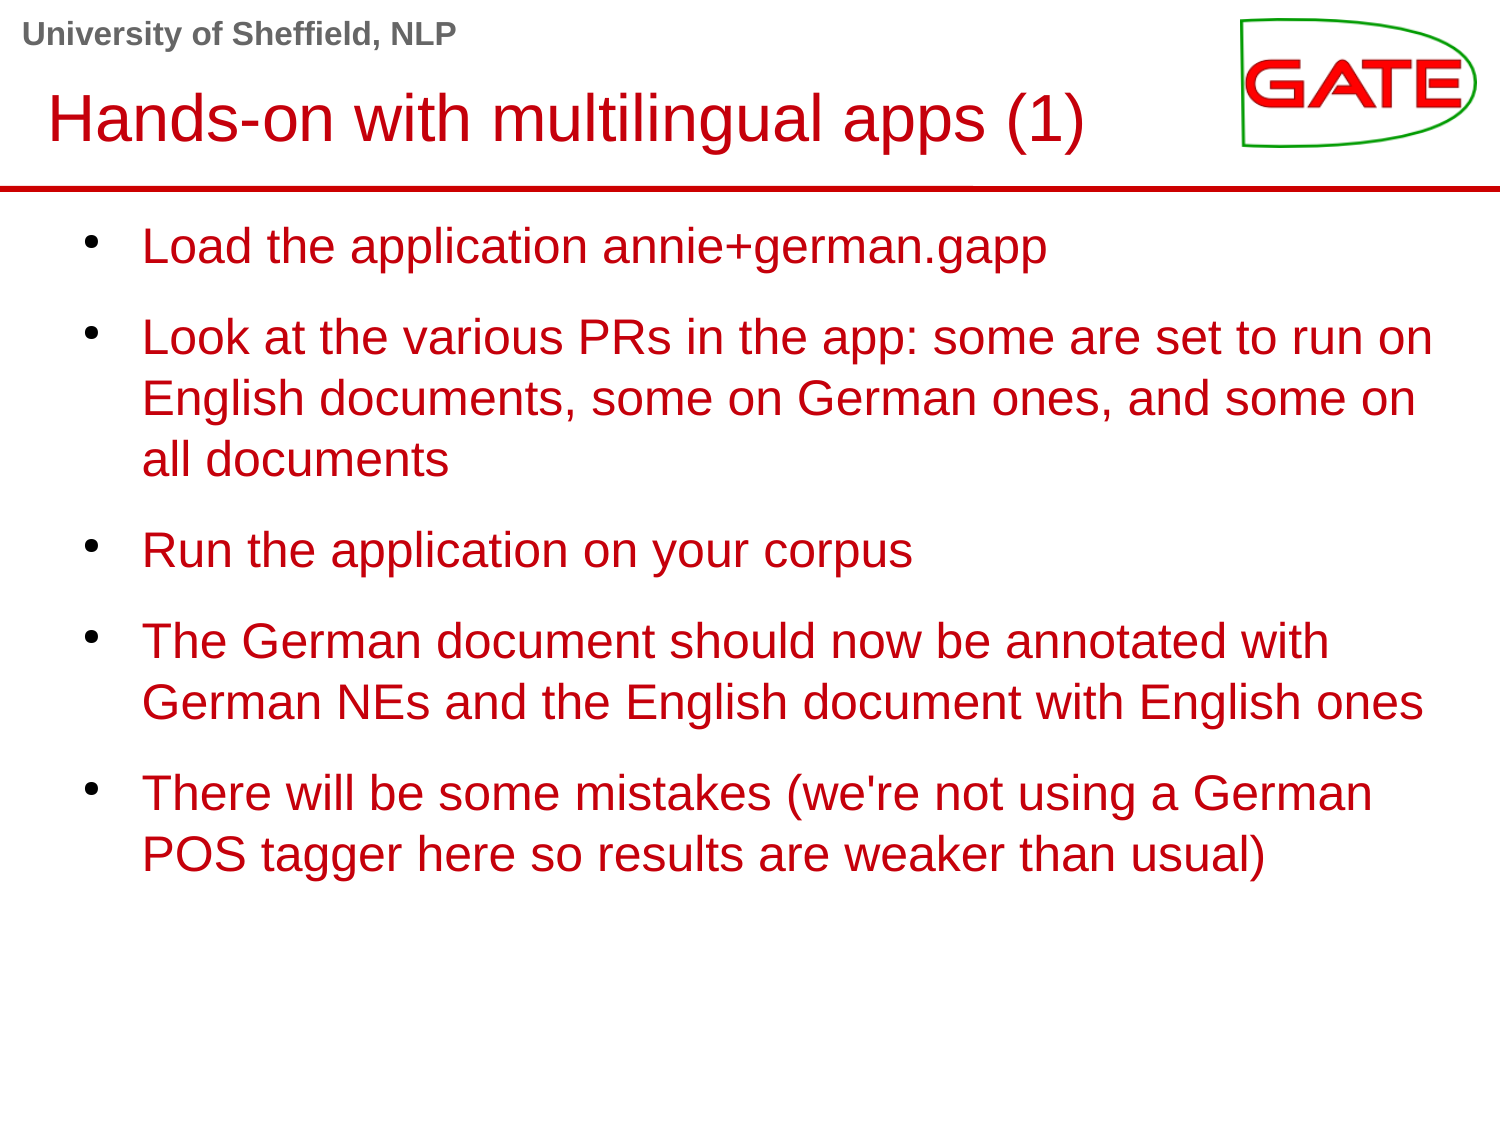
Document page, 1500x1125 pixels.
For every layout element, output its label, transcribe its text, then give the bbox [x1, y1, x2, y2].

list Load the application annie+german.gapp Look at the various PRs in the app: some are set to run on English documents, some on German ones, and some on all documents Run the application on your corpus The German document should now be annotated with German NEs and the English document with English ones There will be some mistakes (we're not using a German POS tagger here so results are weaker than usual) [82, 212, 1465, 1063]
picture [1240, 18, 1477, 148]
title Hands-on with multilingual apps (1) [47, 59, 1241, 180]
